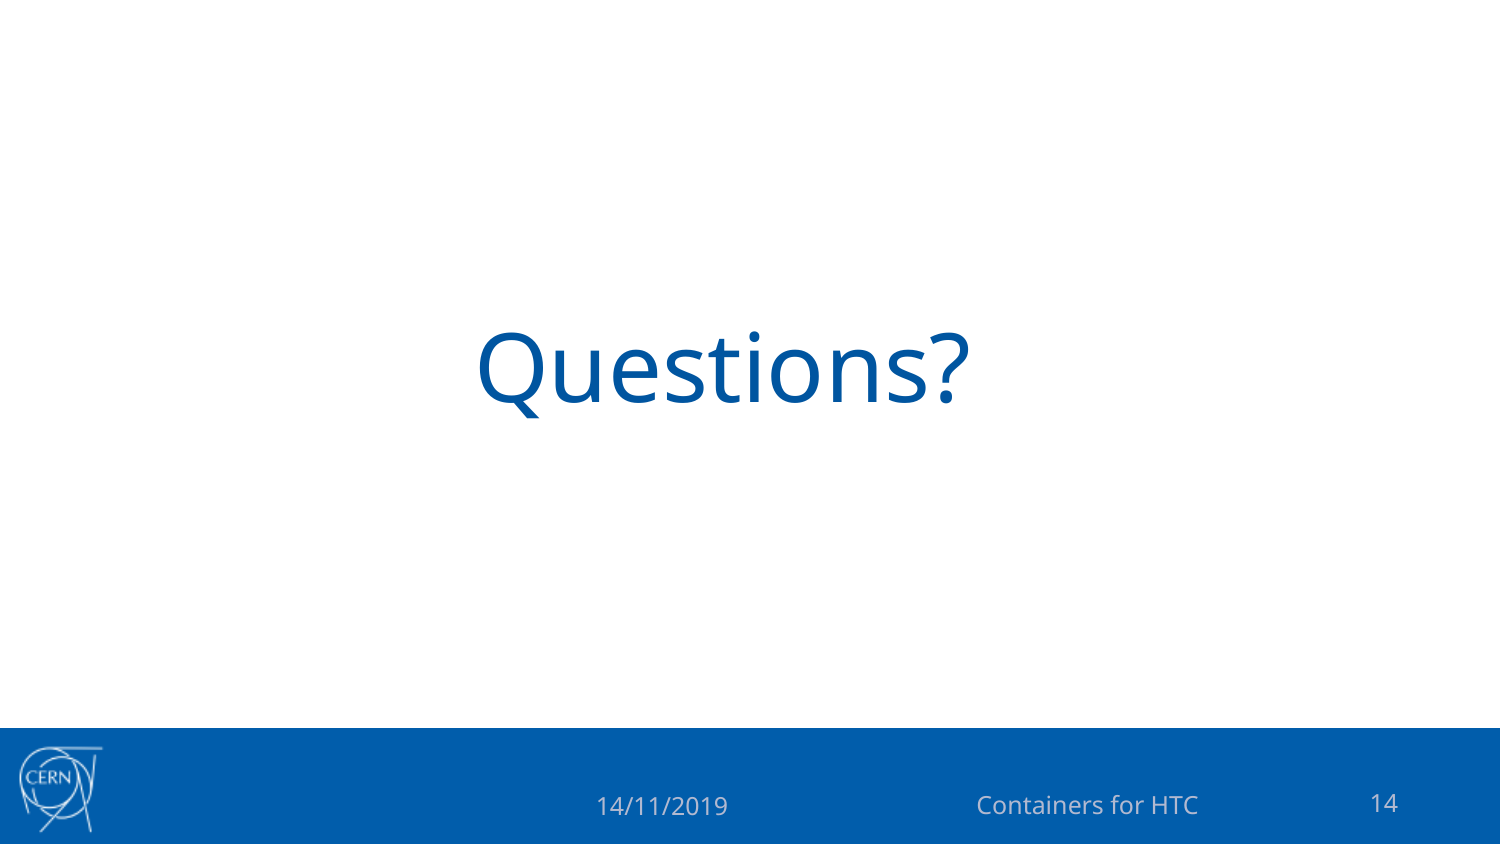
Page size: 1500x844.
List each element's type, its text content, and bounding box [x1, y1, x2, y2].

footer Containers for HTC [850, 782, 1326, 827]
title Questions? [110, 293, 1336, 435]
slide_number 14/11/2019 [487, 782, 838, 828]
slide_number <number> [1342, 782, 1425, 827]
